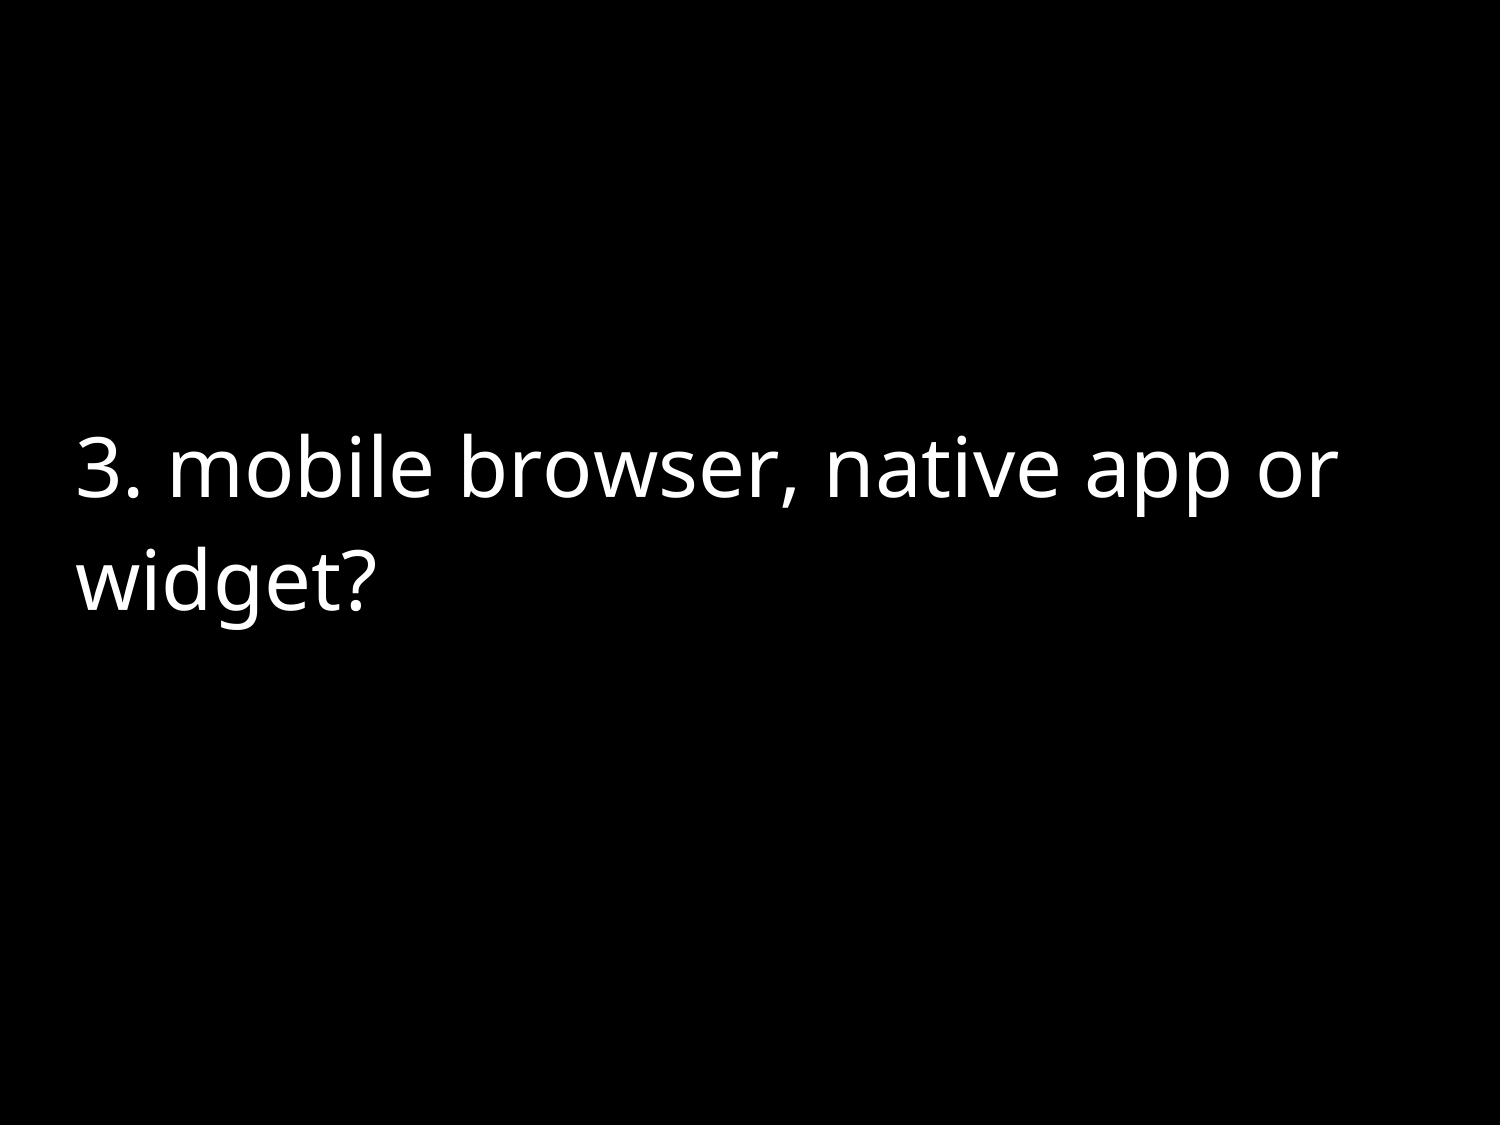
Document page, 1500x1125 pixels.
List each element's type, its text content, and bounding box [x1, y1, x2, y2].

title 3. mobile browser, native app or widget? [75, 416, 1414, 628]
